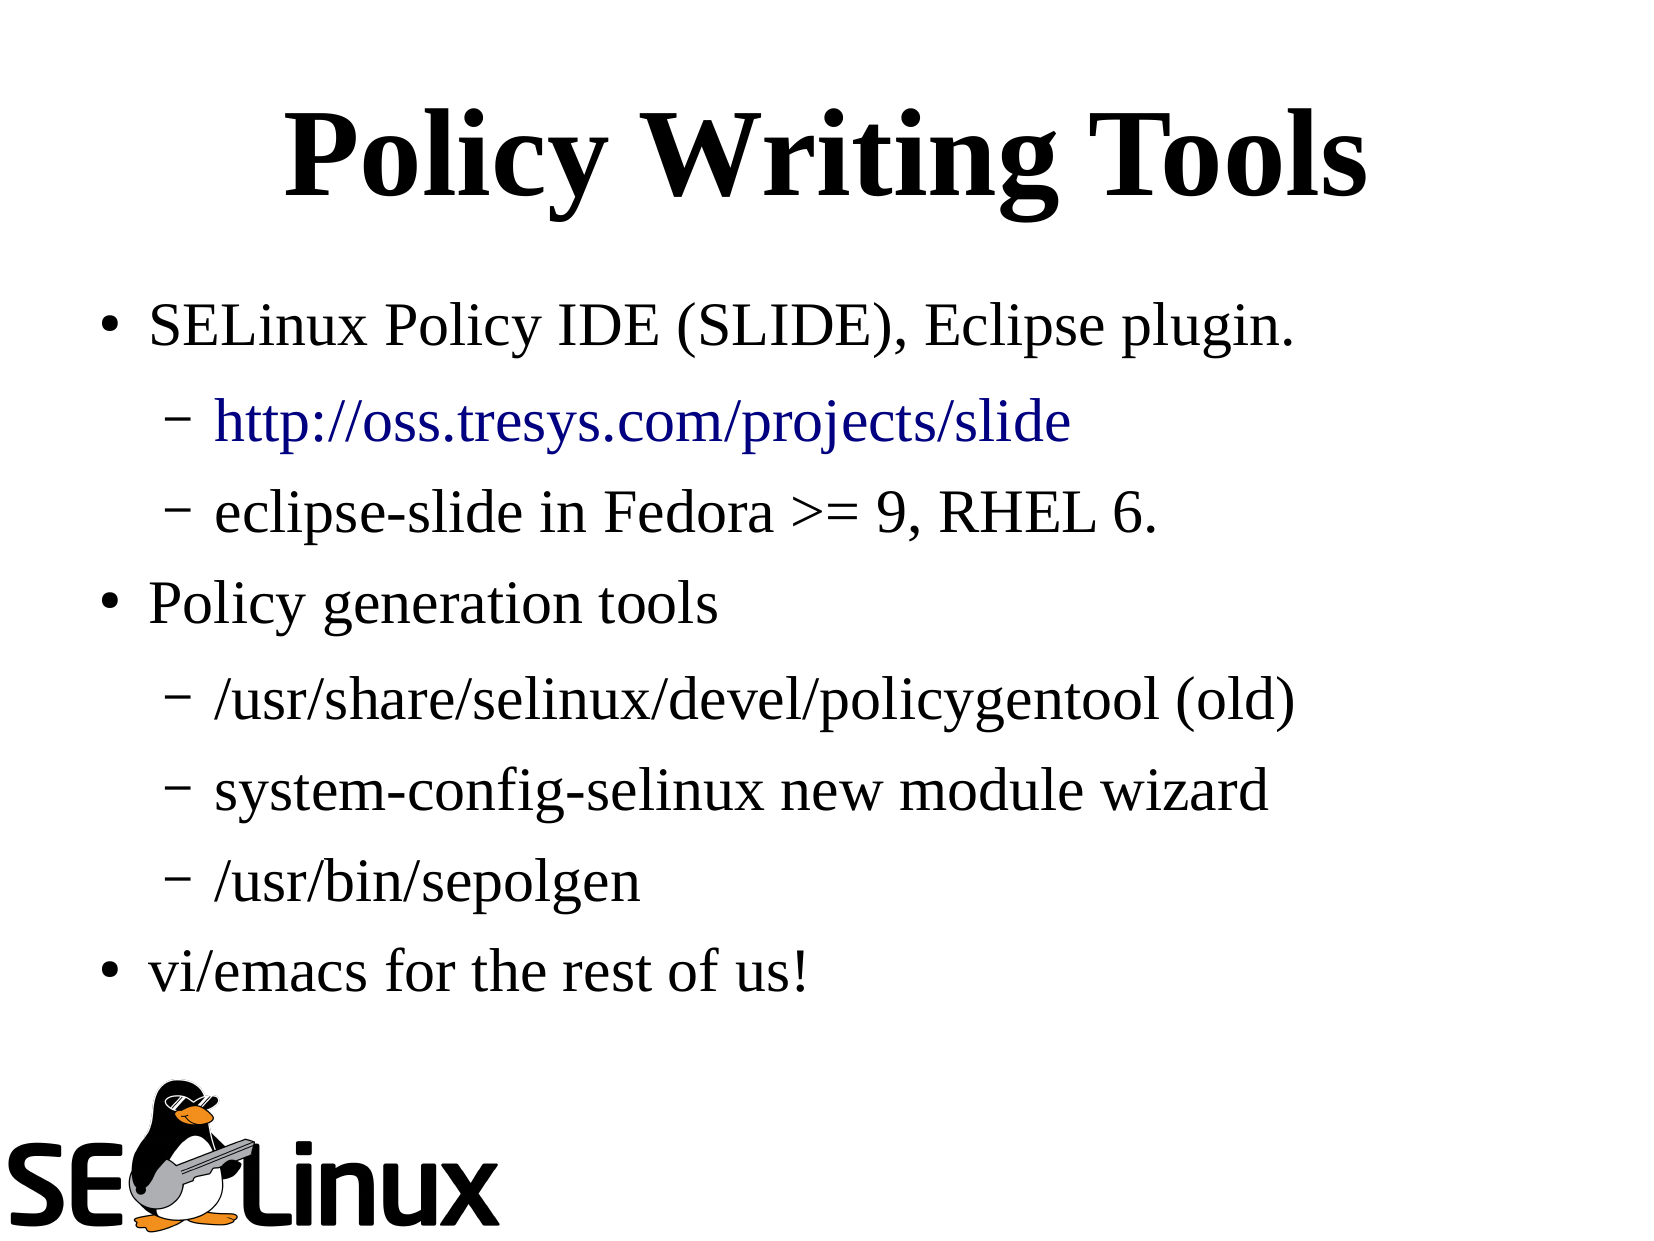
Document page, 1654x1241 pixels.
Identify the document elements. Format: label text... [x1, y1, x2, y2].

picture [0, 919, 526, 1241]
title Policy Writing Tools [82, 49, 1571, 257]
list SELinux Policy IDE (SLIDE), Eclipse plugin. http://oss.tresys.com/projects/slide eclipse-slide in Fedora >= 9, RHEL 6. Policy generation tools /usr/share/selinux/devel/policygentool (old) system-config-selinux new module wizard /usr/bin/sepolgen vi/emacs for the rest of us! [82, 290, 1571, 1010]
